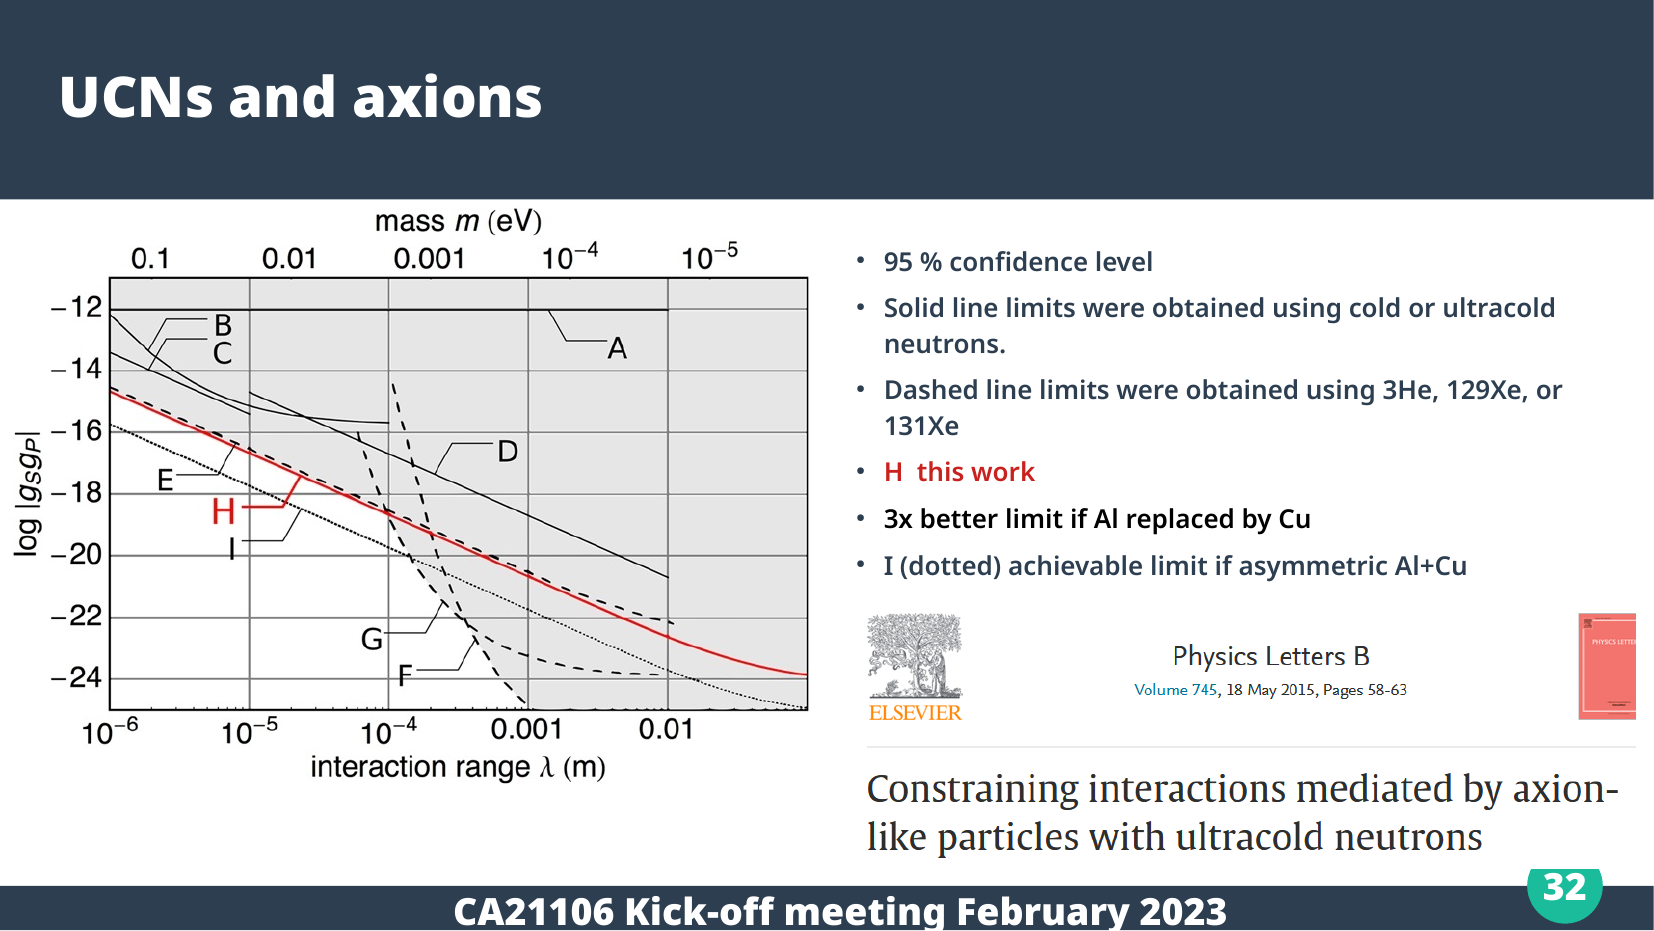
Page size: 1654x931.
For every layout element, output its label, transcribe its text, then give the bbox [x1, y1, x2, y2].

title UCNs and axions [59, 37, 1595, 155]
list 95 % confidence level Solid line limits were obtained using cold or ultracold neutrons. Dashed line limits were obtained using 3He, 129Xe, or 131Xe H this work 3x better limit if Al replaced by Cu I (dotted) achievable limit if asymmetric Al+Cu [846, 243, 1595, 590]
picture [859, 606, 1636, 869]
picture [12, 207, 809, 784]
